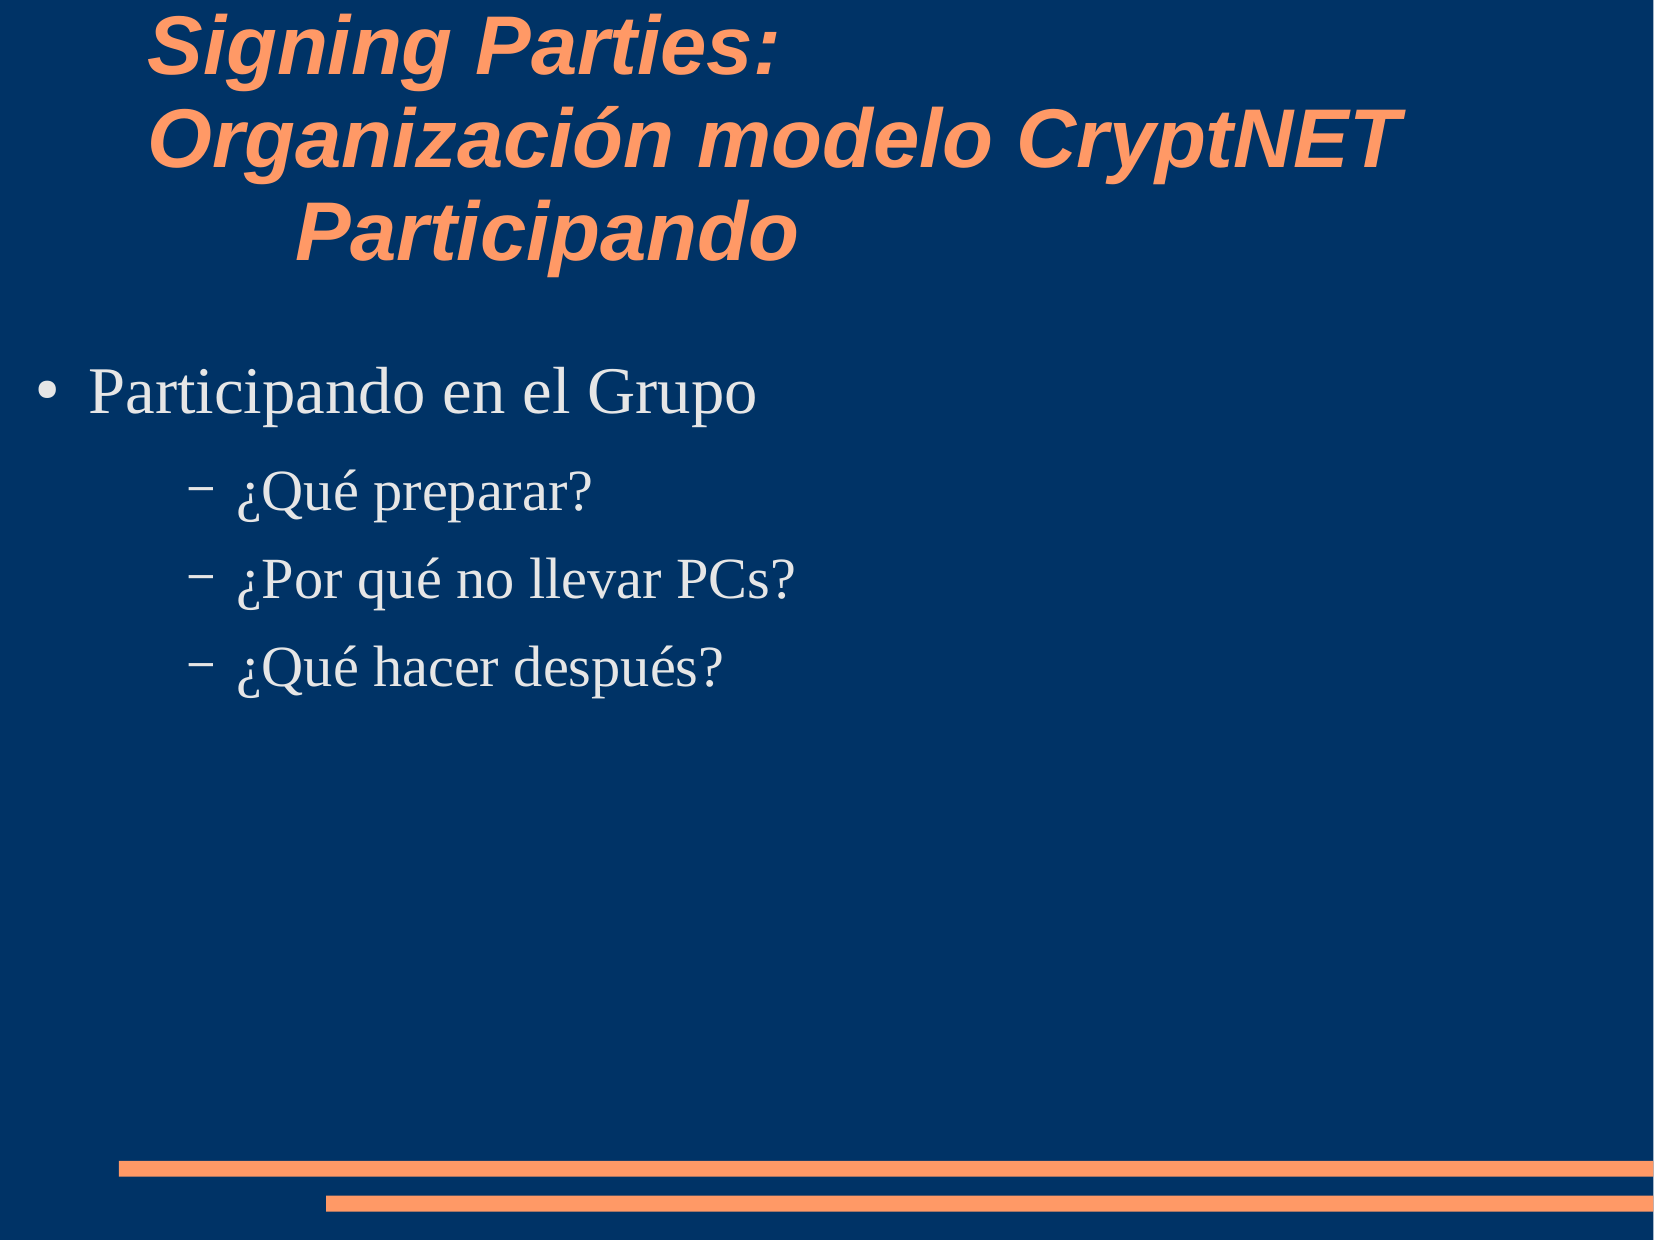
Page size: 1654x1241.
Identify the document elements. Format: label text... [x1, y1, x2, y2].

title Signing Parties: Organización modelo CryptNET Participando [88, 0, 1625, 279]
list Participando en el Grupo ¿Qué preparar? ¿Por qué no llevar PCs? ¿Qué hacer después? [0, 354, 1625, 1241]
